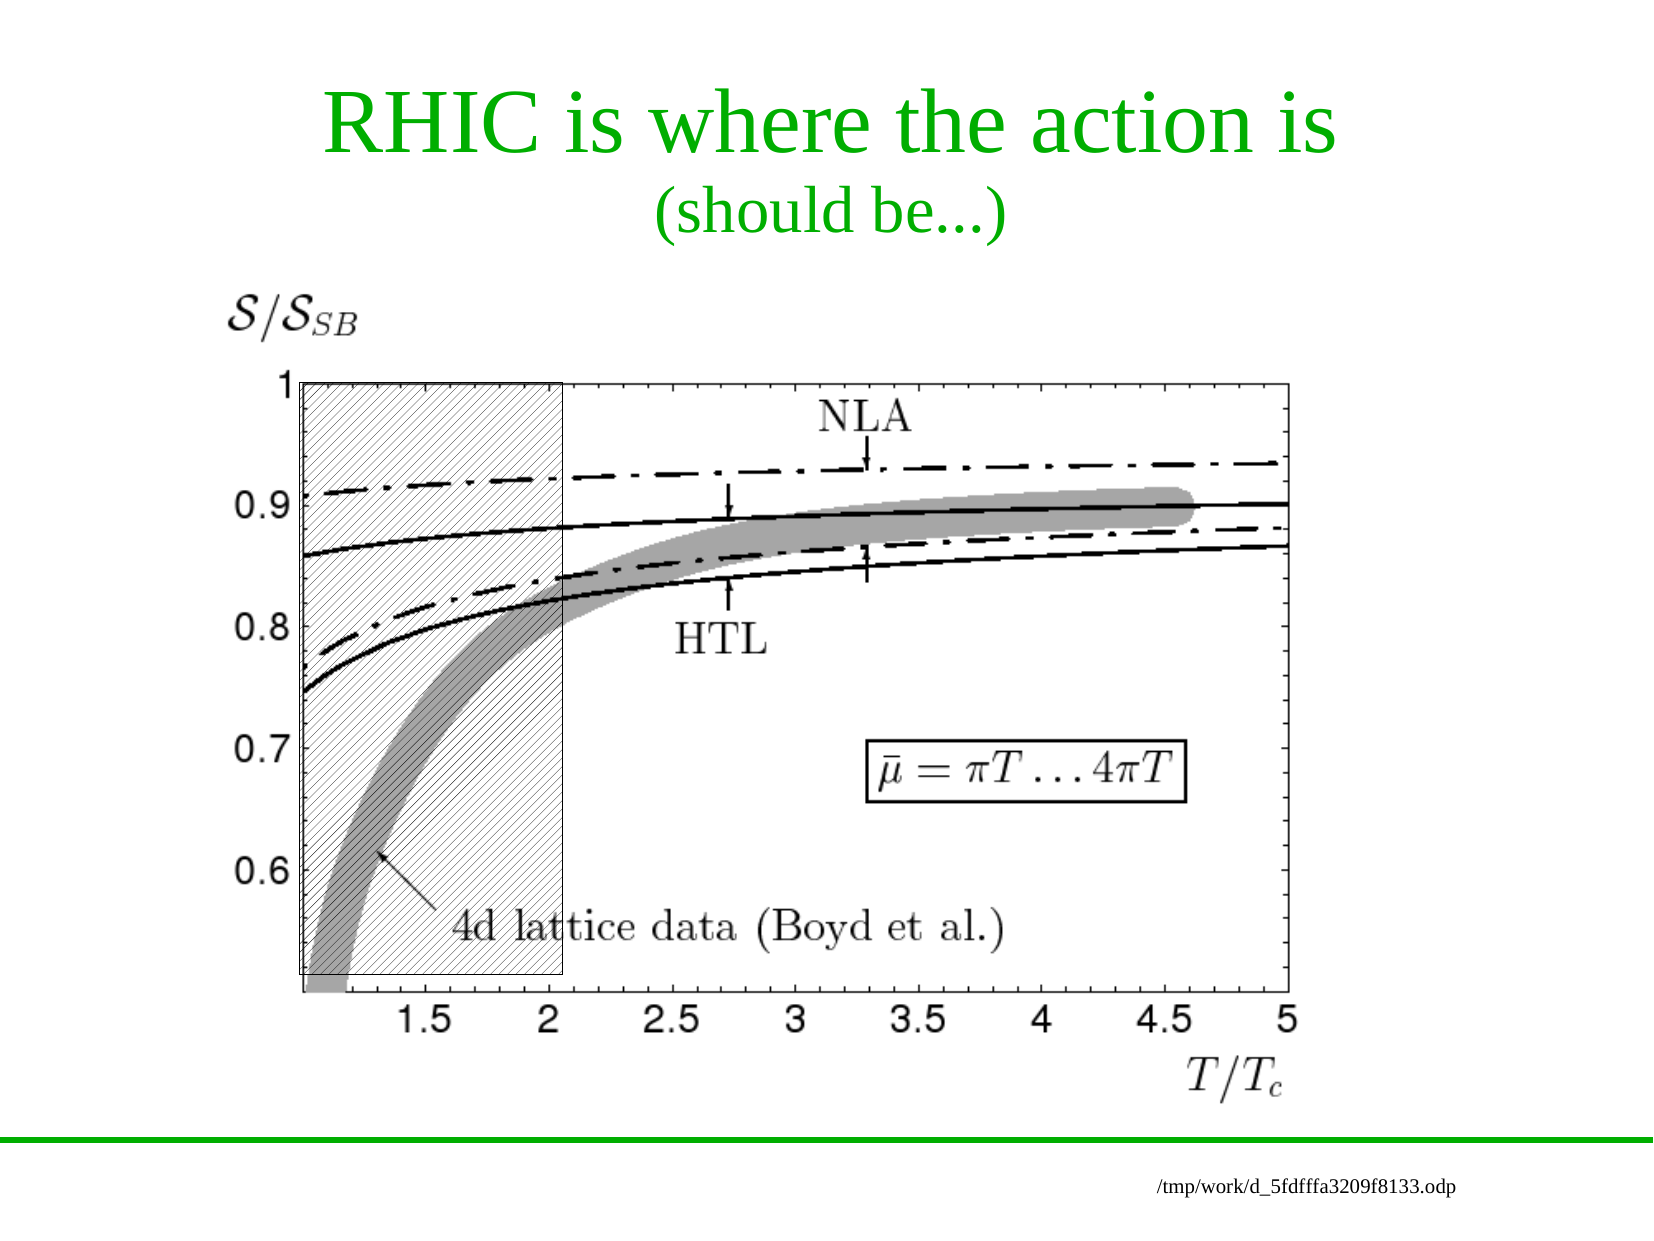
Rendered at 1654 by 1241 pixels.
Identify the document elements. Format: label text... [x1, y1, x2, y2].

picture [174, 255, 1351, 1126]
title RHIC is where the action is (should be...) [125, 55, 1538, 263]
text_box [299, 382, 563, 975]
